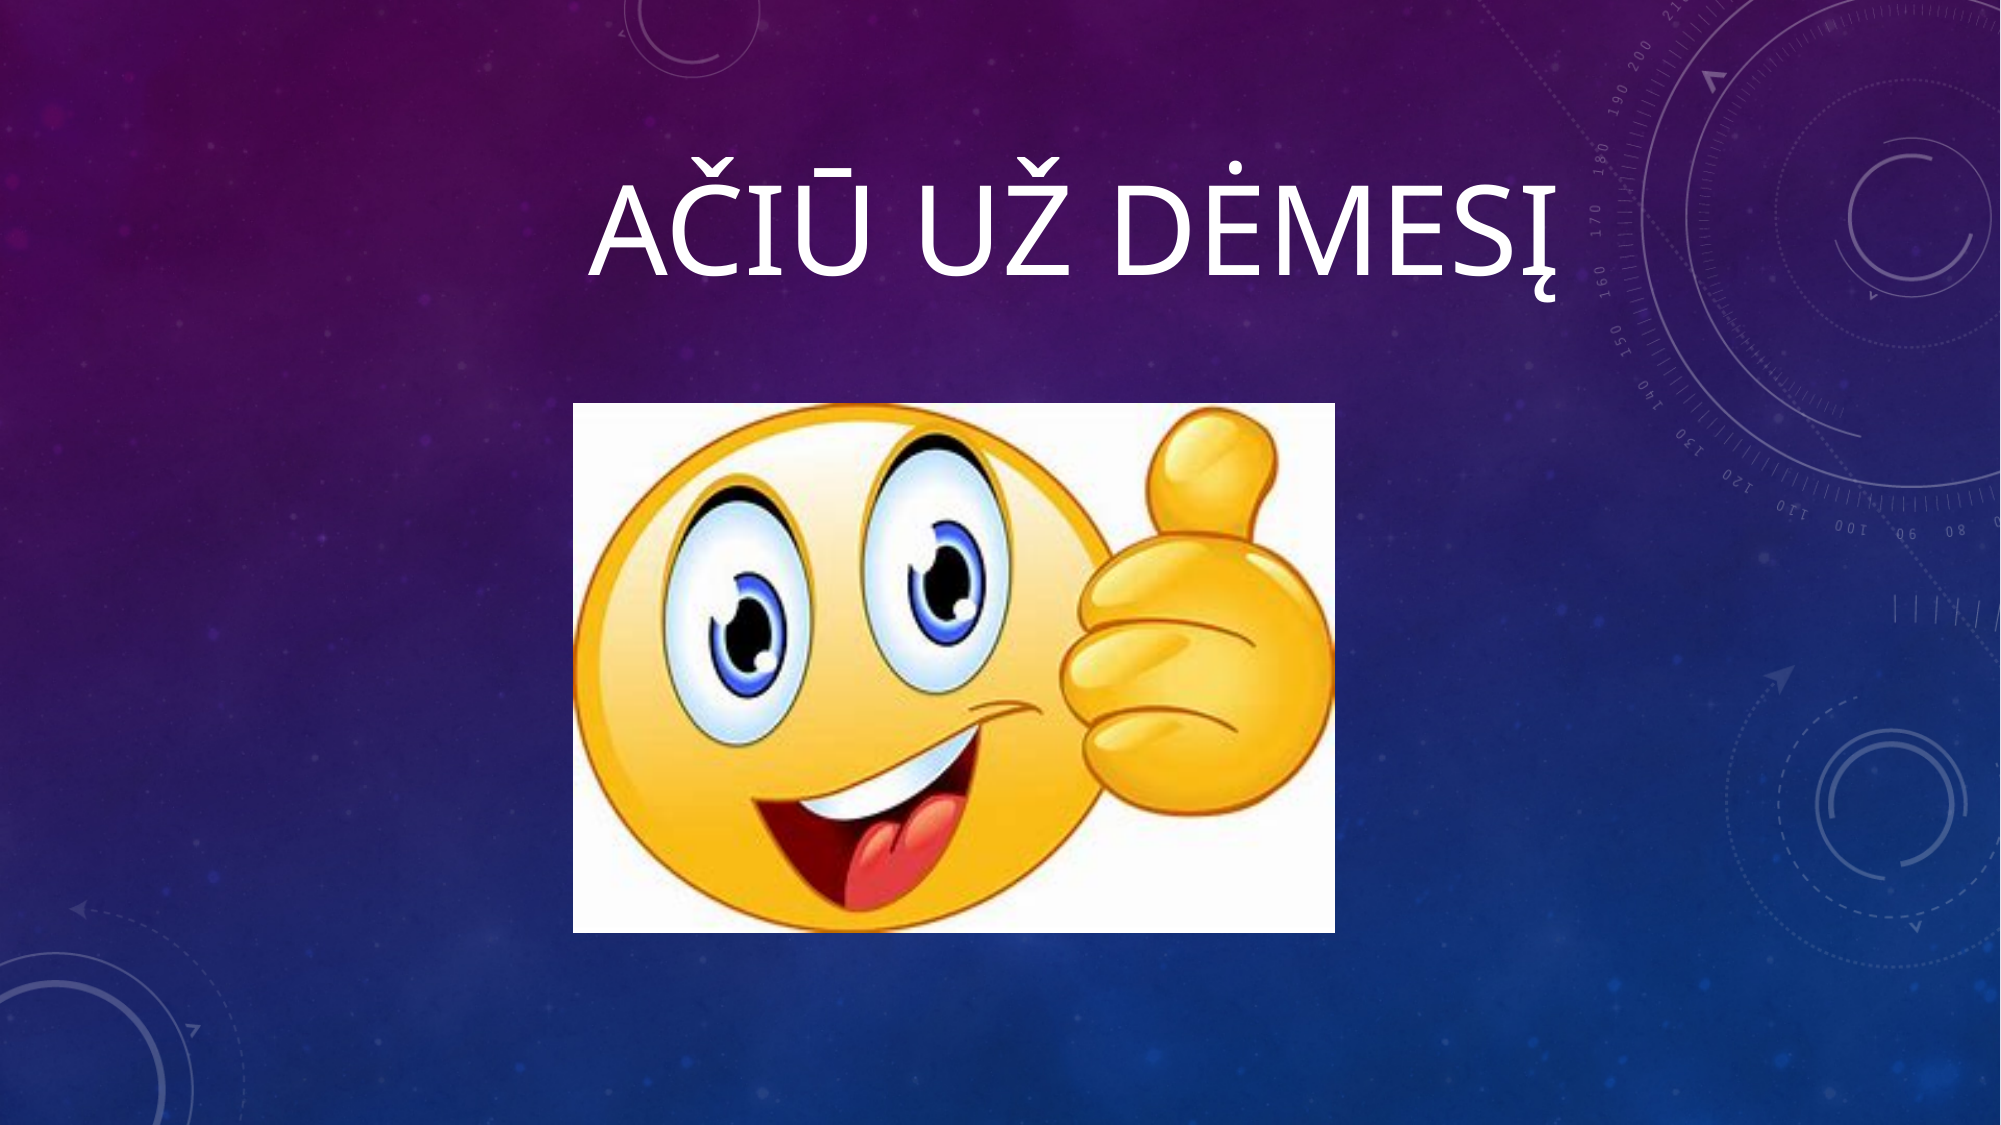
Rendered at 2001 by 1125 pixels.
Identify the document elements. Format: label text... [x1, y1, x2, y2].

picture [573, 403, 1335, 933]
title AČIŪ UŽ DĖMESĮ [573, 99, 1775, 350]
